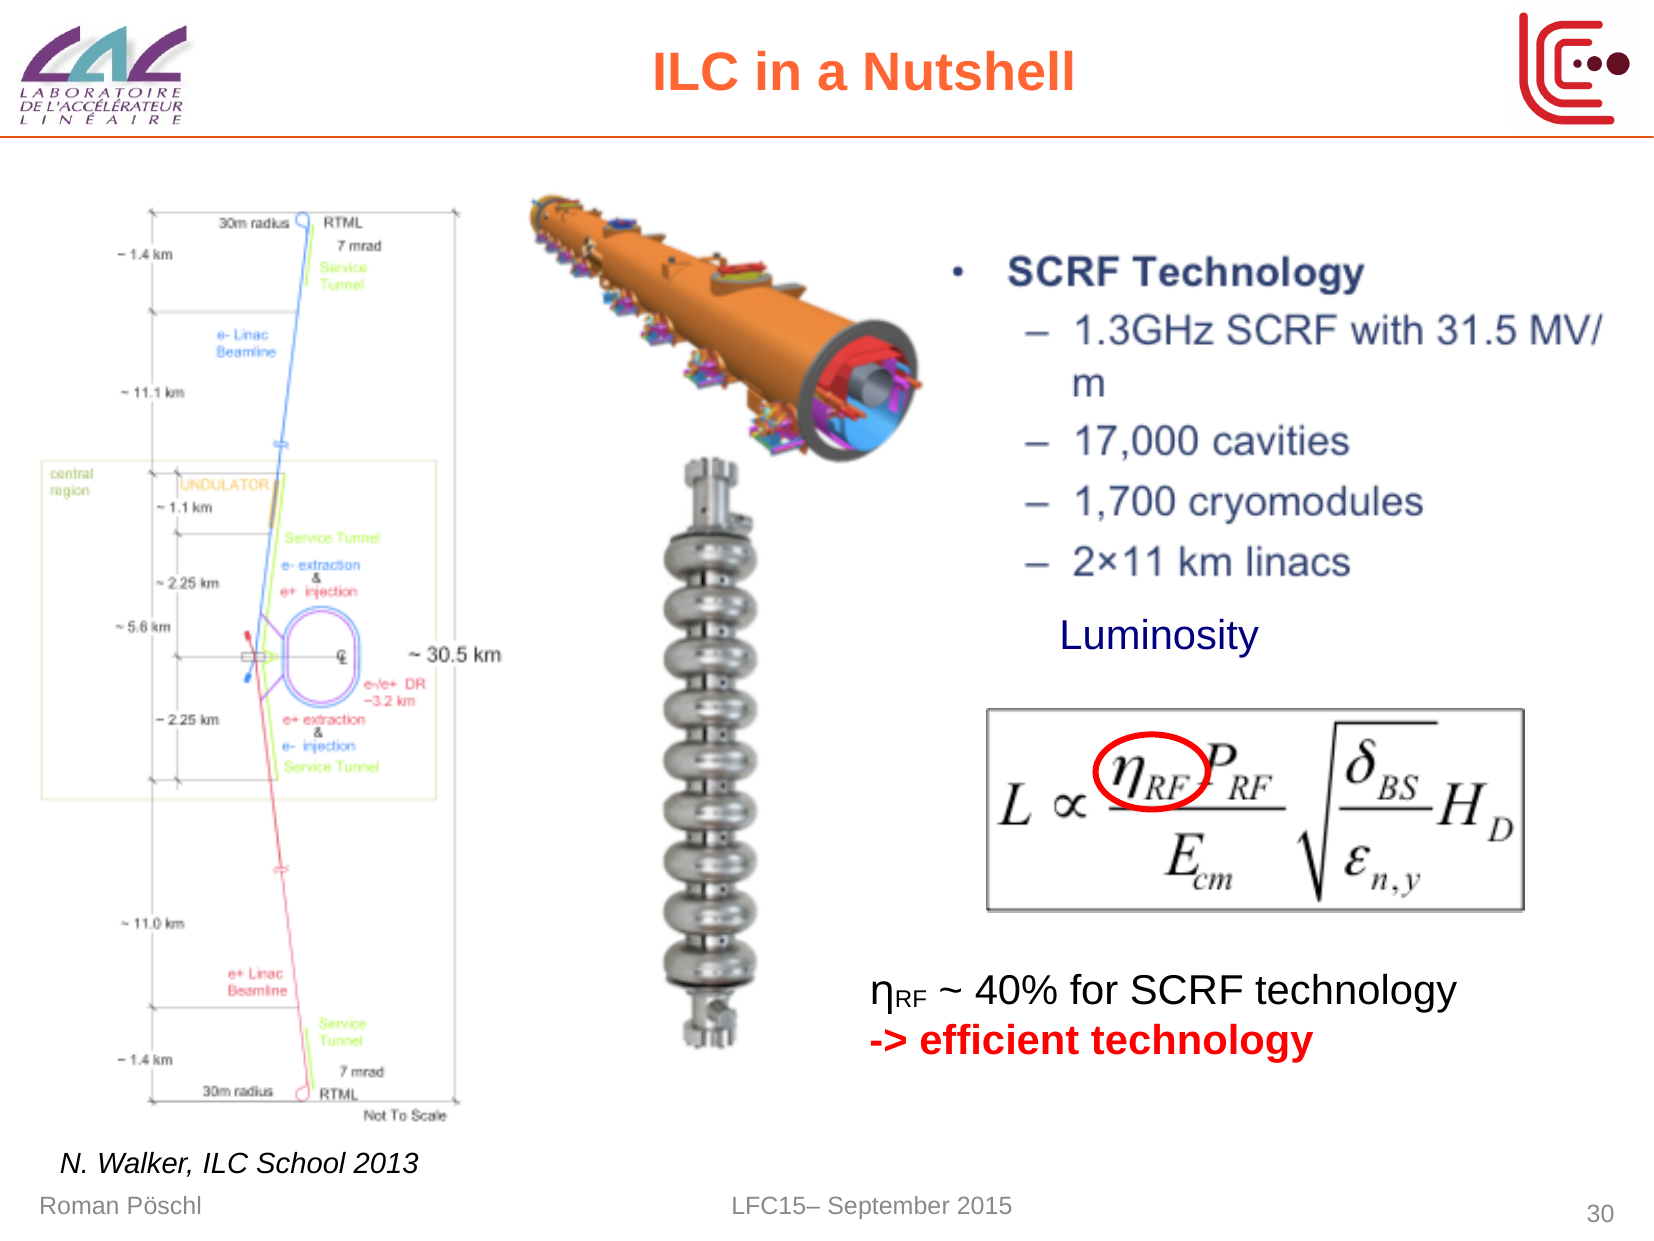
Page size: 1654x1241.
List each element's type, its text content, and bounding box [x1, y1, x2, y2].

text_box ηRF ~ 40% for SCRF technology -> efficient technology [854, 952, 1643, 1078]
picture [17, 22, 199, 127]
picture [1508, 2, 1641, 135]
text_box Luminosity [998, 604, 1310, 678]
title ILC in a Nutshell [128, 29, 1617, 113]
picture [37, 162, 1623, 1126]
text_box N. Walker, ILC School 2013 [45, 1140, 435, 1188]
